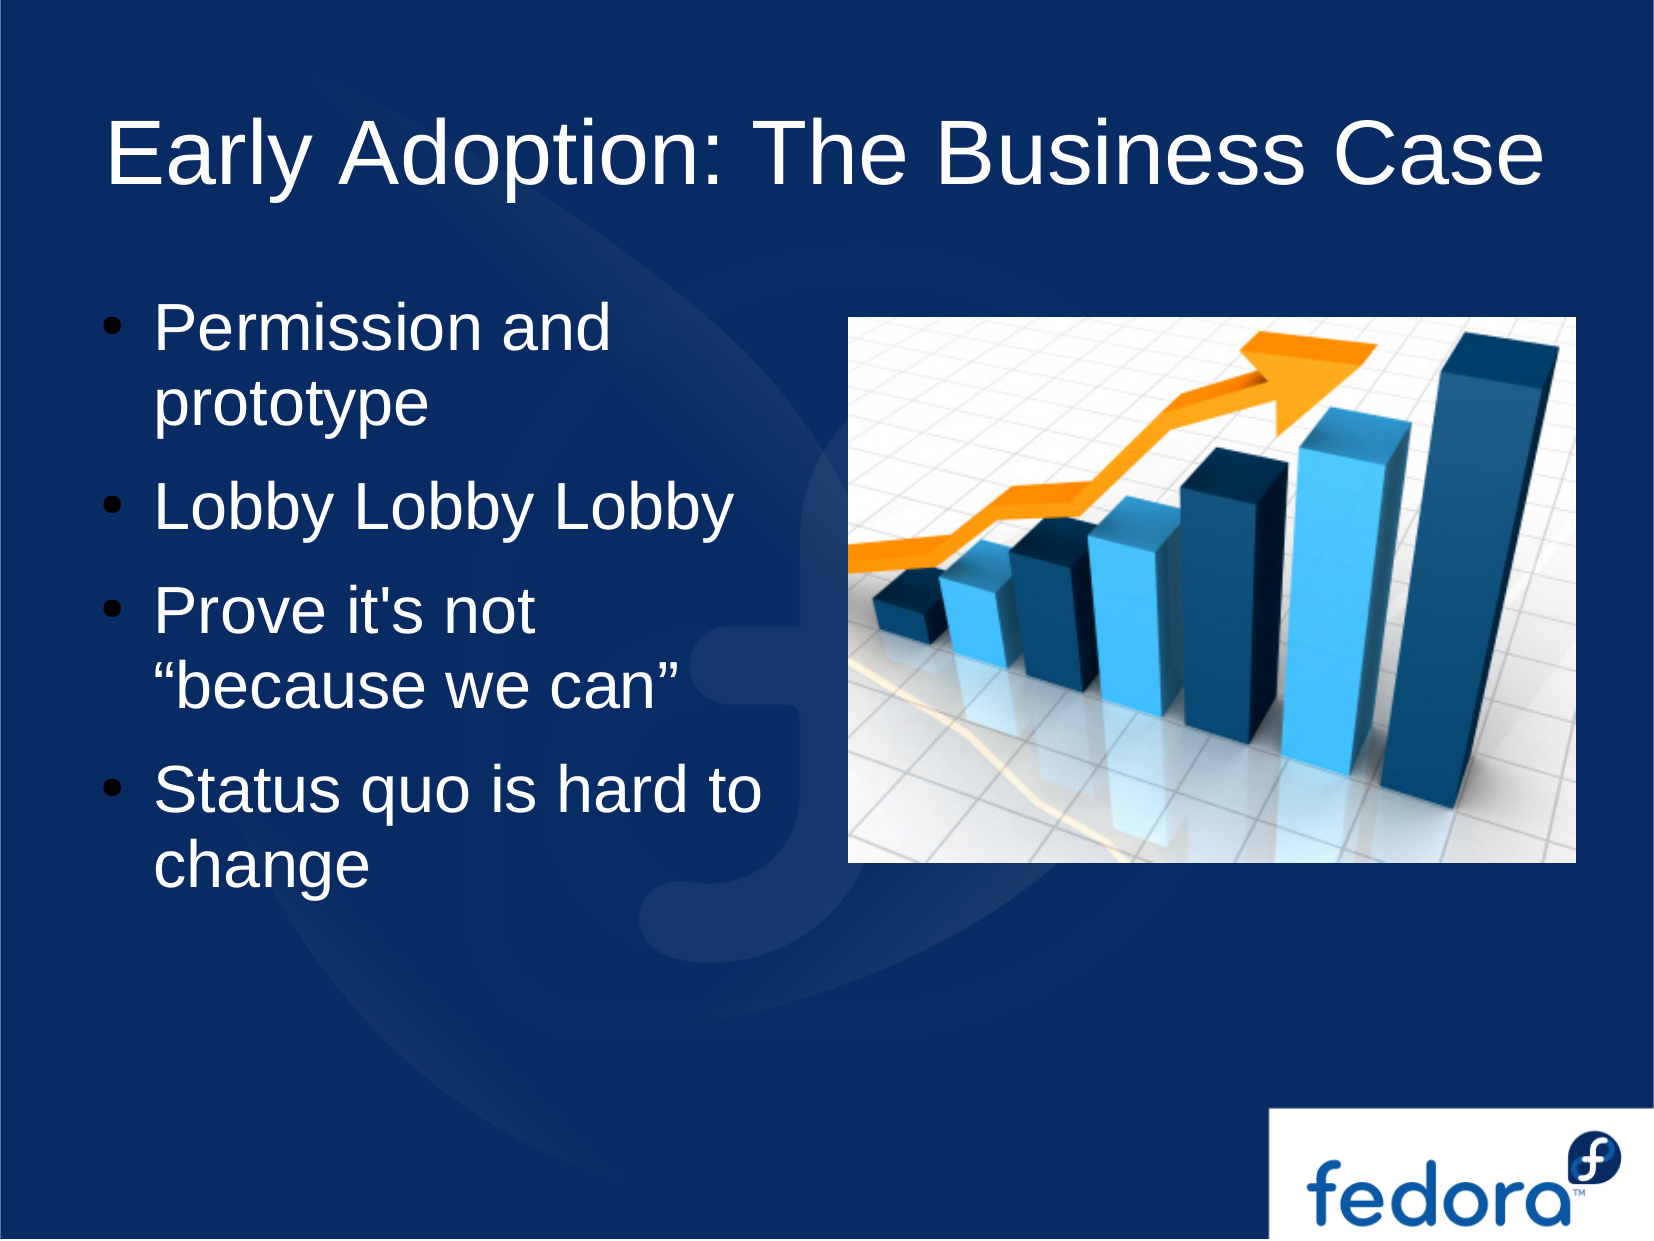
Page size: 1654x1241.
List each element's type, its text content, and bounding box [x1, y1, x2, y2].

title Early Adoption: The Business Case [82, 49, 1571, 257]
list Permission and prototype Lobby Lobby Lobby Prove it's not “because we can” Status quo is hard to change [82, 290, 809, 1109]
picture [0, 0, 1654, 1239]
